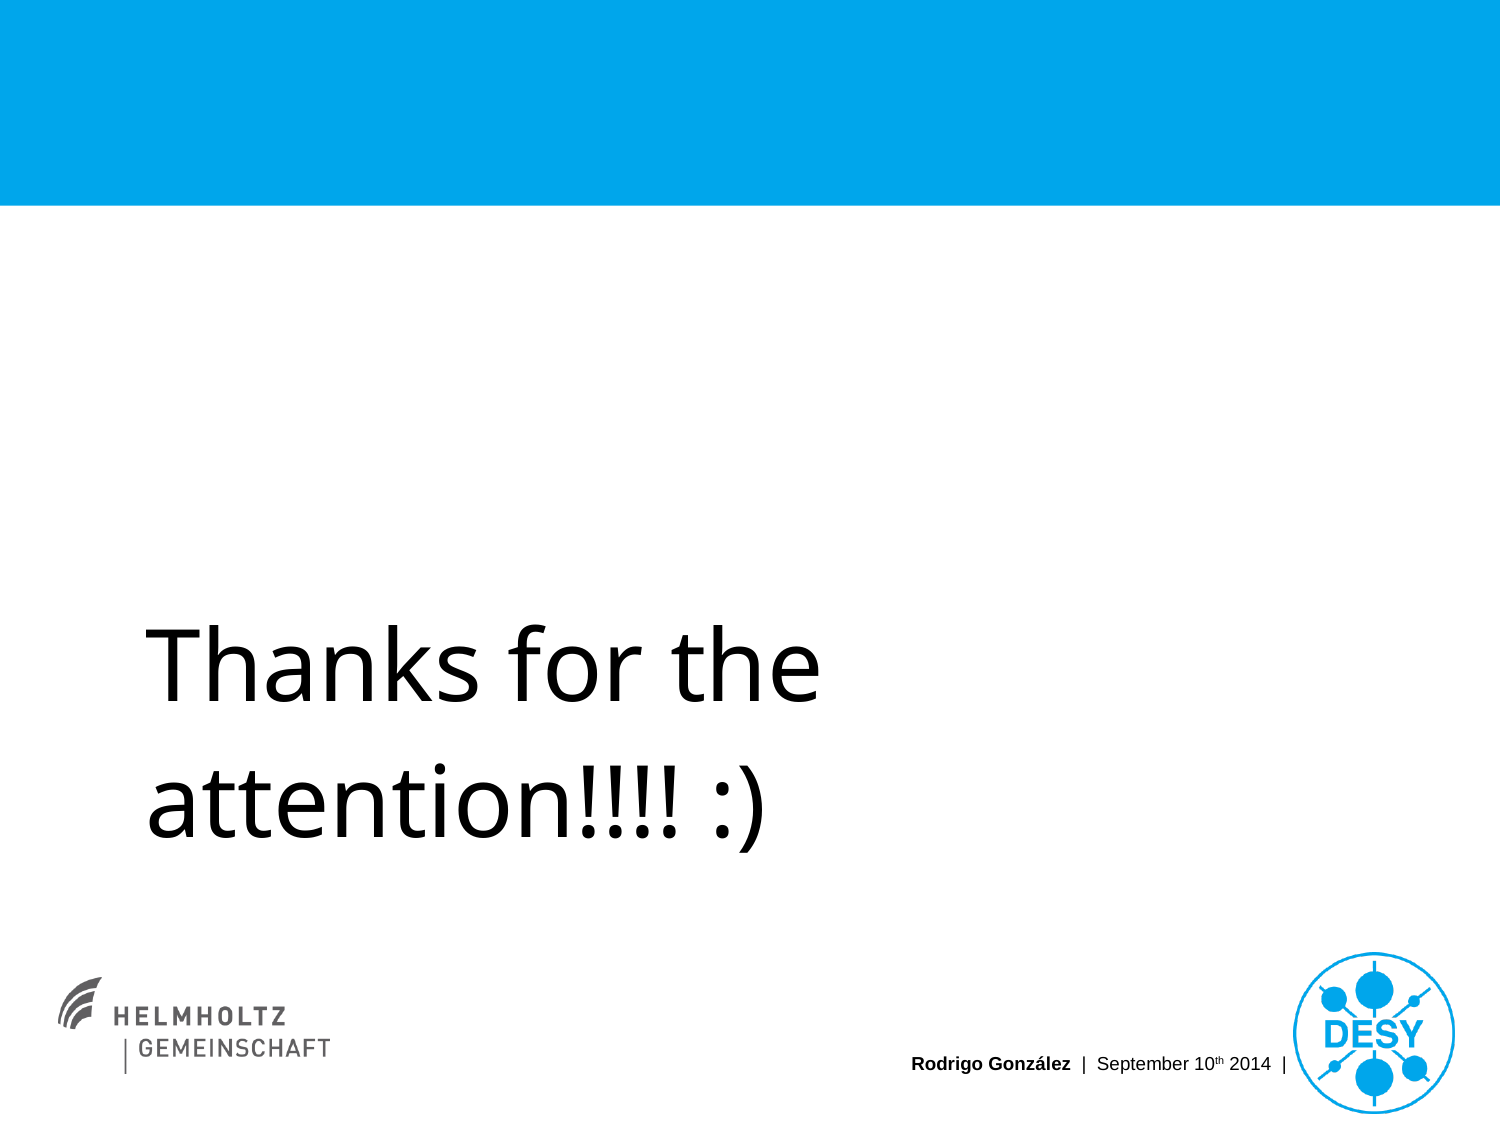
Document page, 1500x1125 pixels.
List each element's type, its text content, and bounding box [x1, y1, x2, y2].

list Thanks for the attention!!!! :) [75, 263, 1425, 1006]
picture [58, 977, 330, 1074]
picture [1297, 976, 1452, 1111]
picture [1290, 1006, 1358, 1114]
picture [1391, 948, 1466, 1114]
